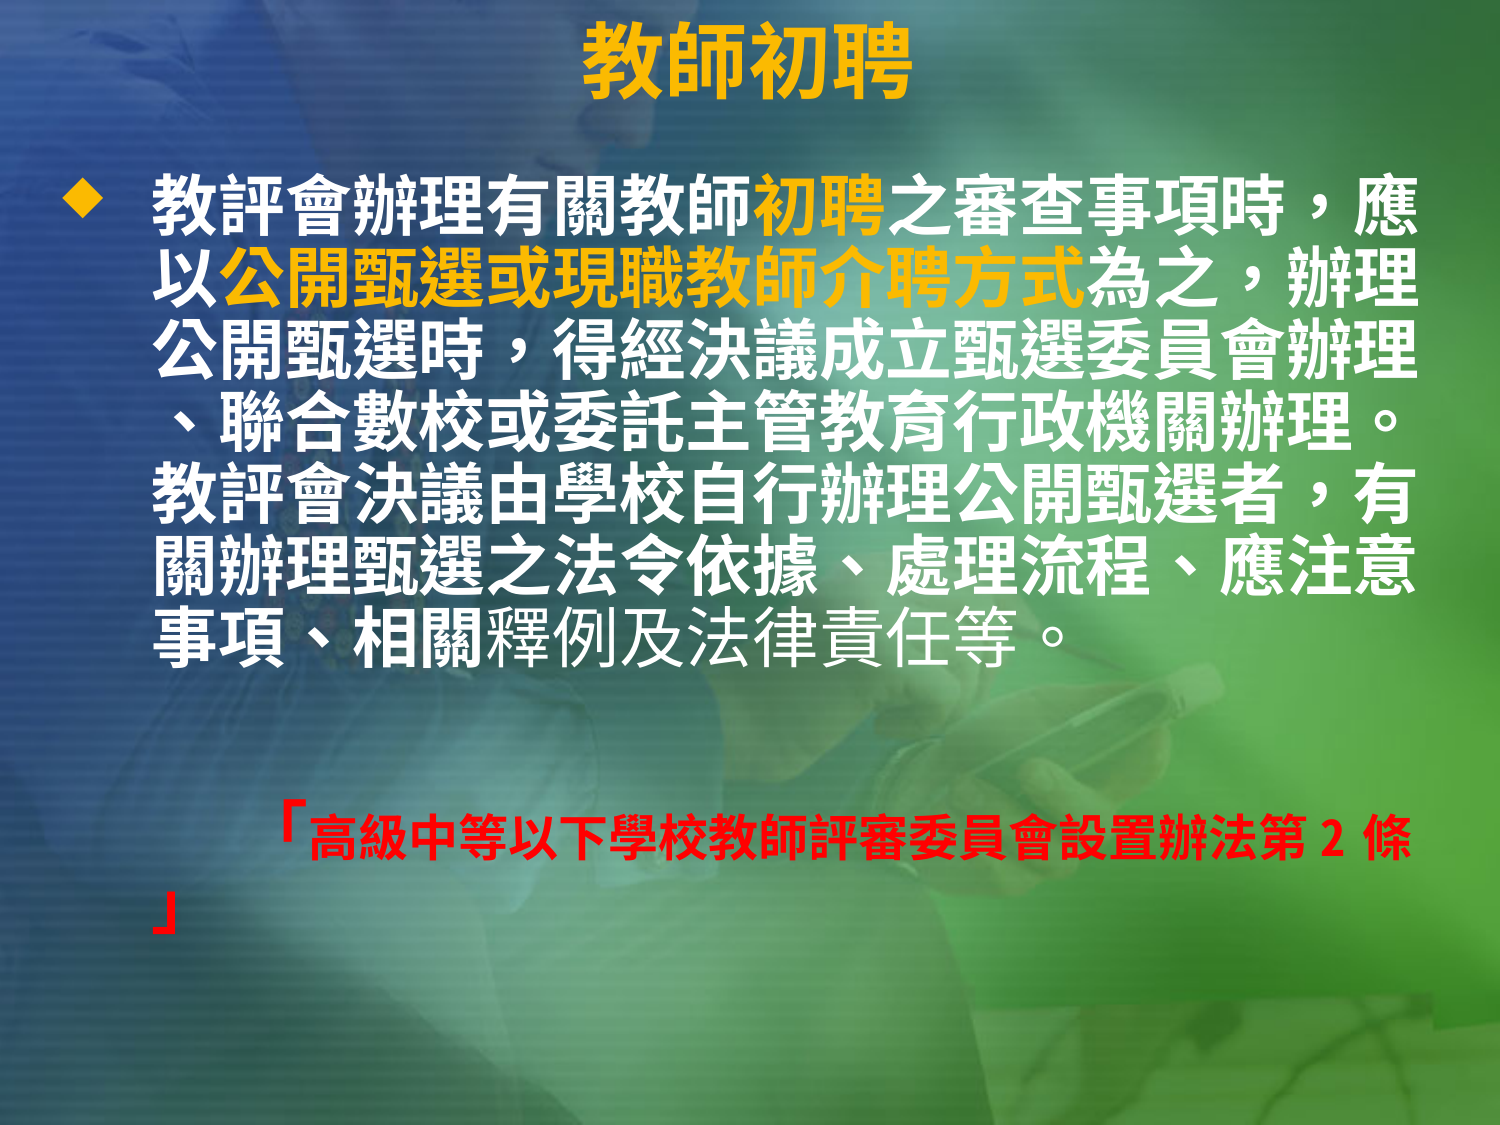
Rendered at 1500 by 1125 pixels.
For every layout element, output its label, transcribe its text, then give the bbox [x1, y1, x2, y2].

picture [0, 0, 1500, 1125]
title 教師初聘 [257, 12, 1240, 118]
list 教評會辦理有關教師初聘之審查事項時，應以公開甄選或現職教師介聘方式為之，辦理公開甄選時，得經決議成立甄選委員會辦理、聯合數校或委託主管教育行政機關辦理。教評會決議由學校自行辦理公開甄選者，有關辦理甄選之法令依據、處理流程、應注意事項、相關釋例及法律責任等。 「高級中等以下學校教師評審委員會設置辦法第2條」 [43, 165, 1464, 1125]
